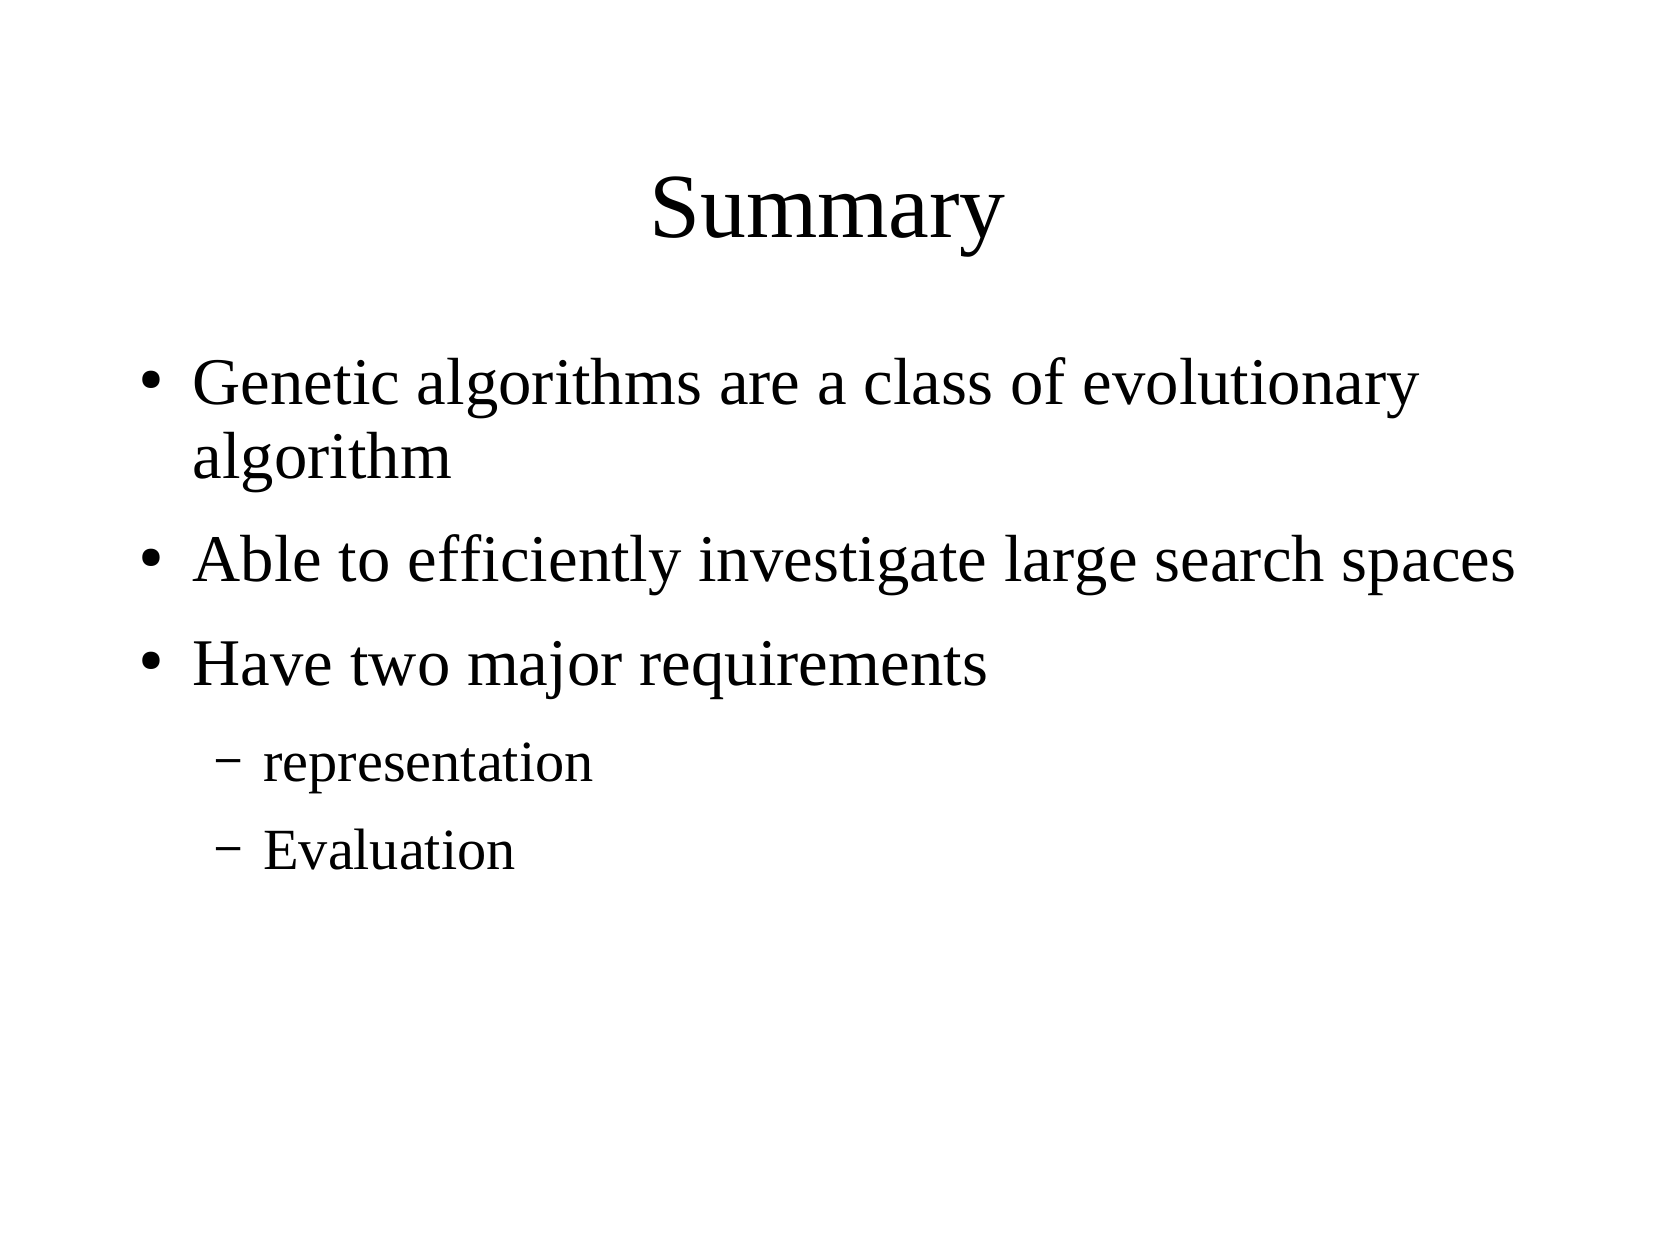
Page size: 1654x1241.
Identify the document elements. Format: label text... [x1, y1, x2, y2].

list Genetic algorithms are a class of evolutionary algorithm Able to efficiently investigate large search spaces Have two major requirements representation Evaluation [121, 344, 1534, 1127]
title Summary [121, 102, 1534, 311]
